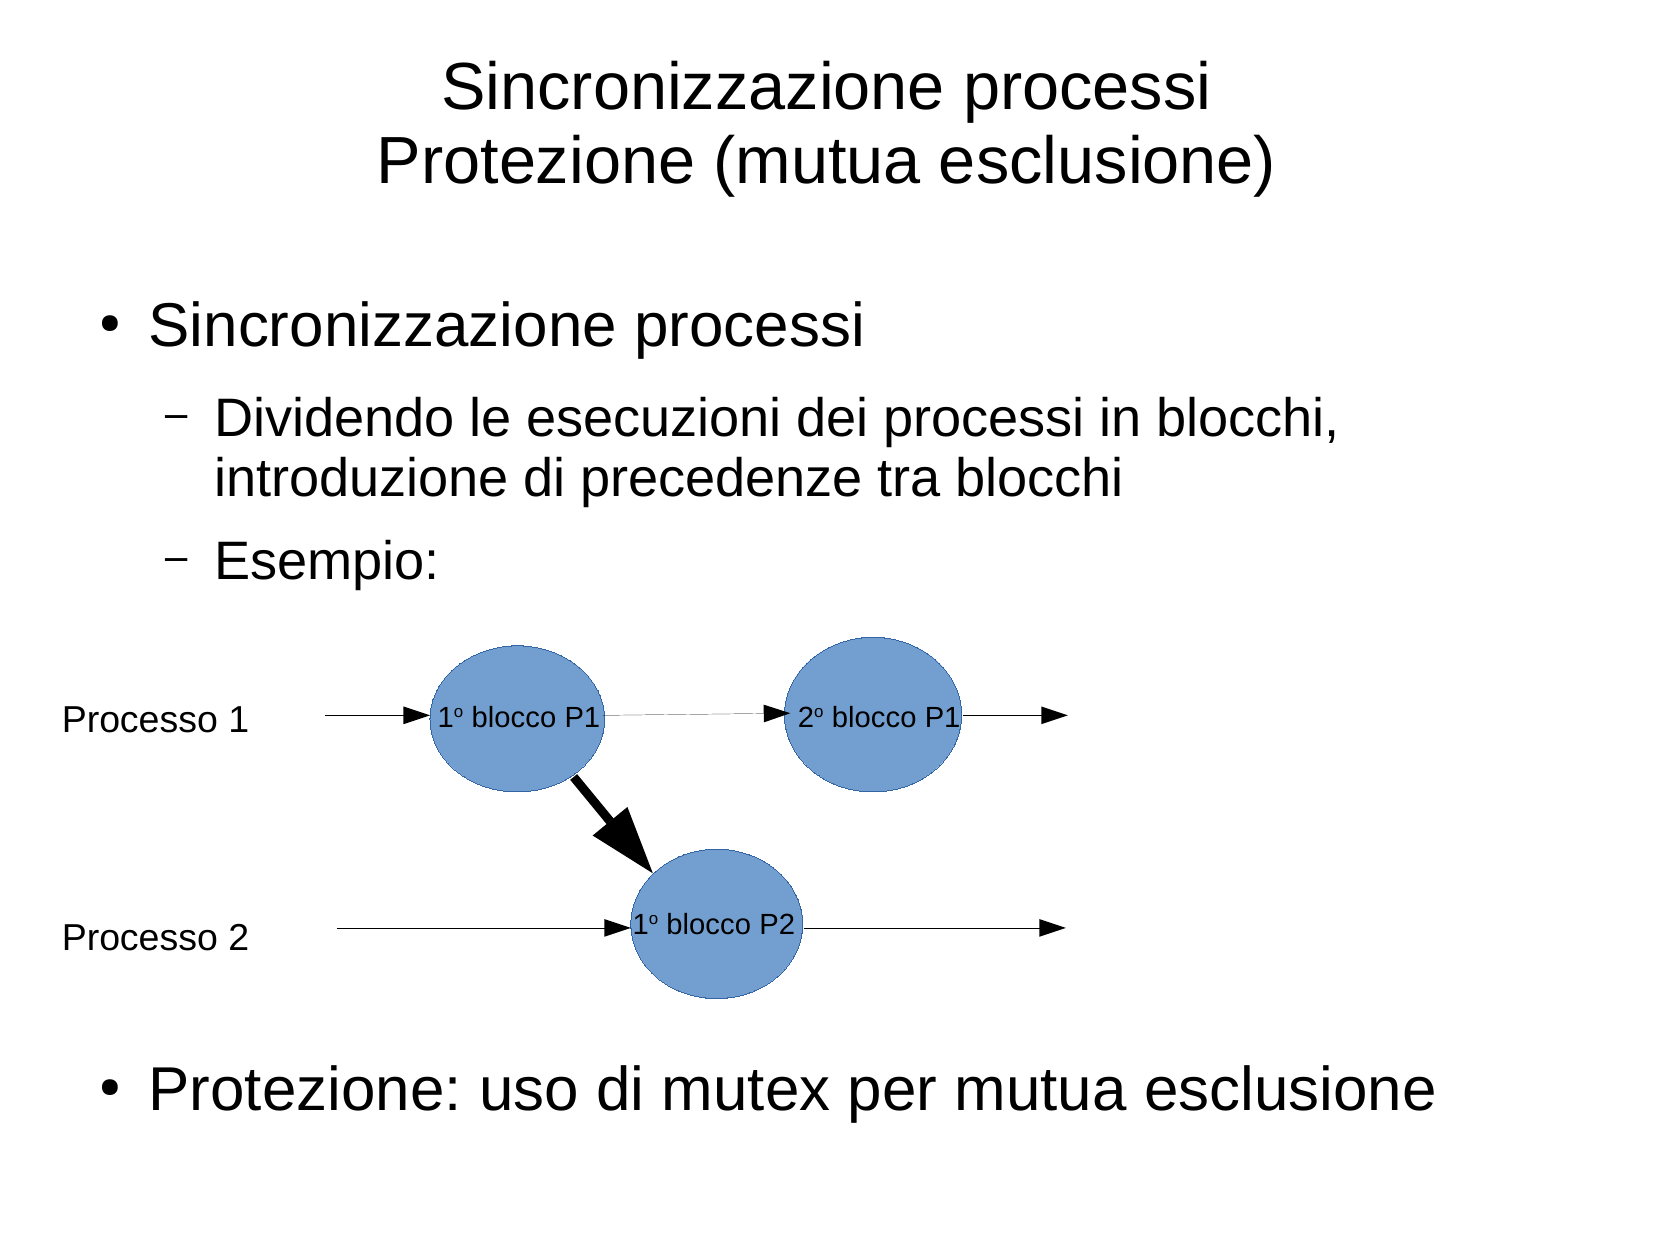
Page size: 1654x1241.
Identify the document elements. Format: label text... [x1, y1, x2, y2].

title Sincronizzazione processi Protezione (mutua esclusione) [82, 19, 1571, 227]
text_box Processo 2 [47, 909, 265, 967]
text_box 1o blocco P2 [617, 900, 811, 950]
text_box [636, 950, 798, 999]
text_box 2o blocco P1 [783, 693, 976, 743]
list Sincronizzazione processi Dividendo le esecuzioni dei processi in blocchi, introduzione di precedenze tra blocchi Esempio: Protezione: uso di mutex per mutua esclusione [82, 290, 1571, 1124]
text_box [790, 743, 956, 792]
text_box [635, 849, 799, 900]
text_box [435, 645, 599, 693]
text_box 1o blocco P1 [423, 693, 616, 743]
text_box [787, 637, 959, 693]
text_box Processo 1 [47, 690, 265, 748]
text_box [434, 743, 600, 792]
